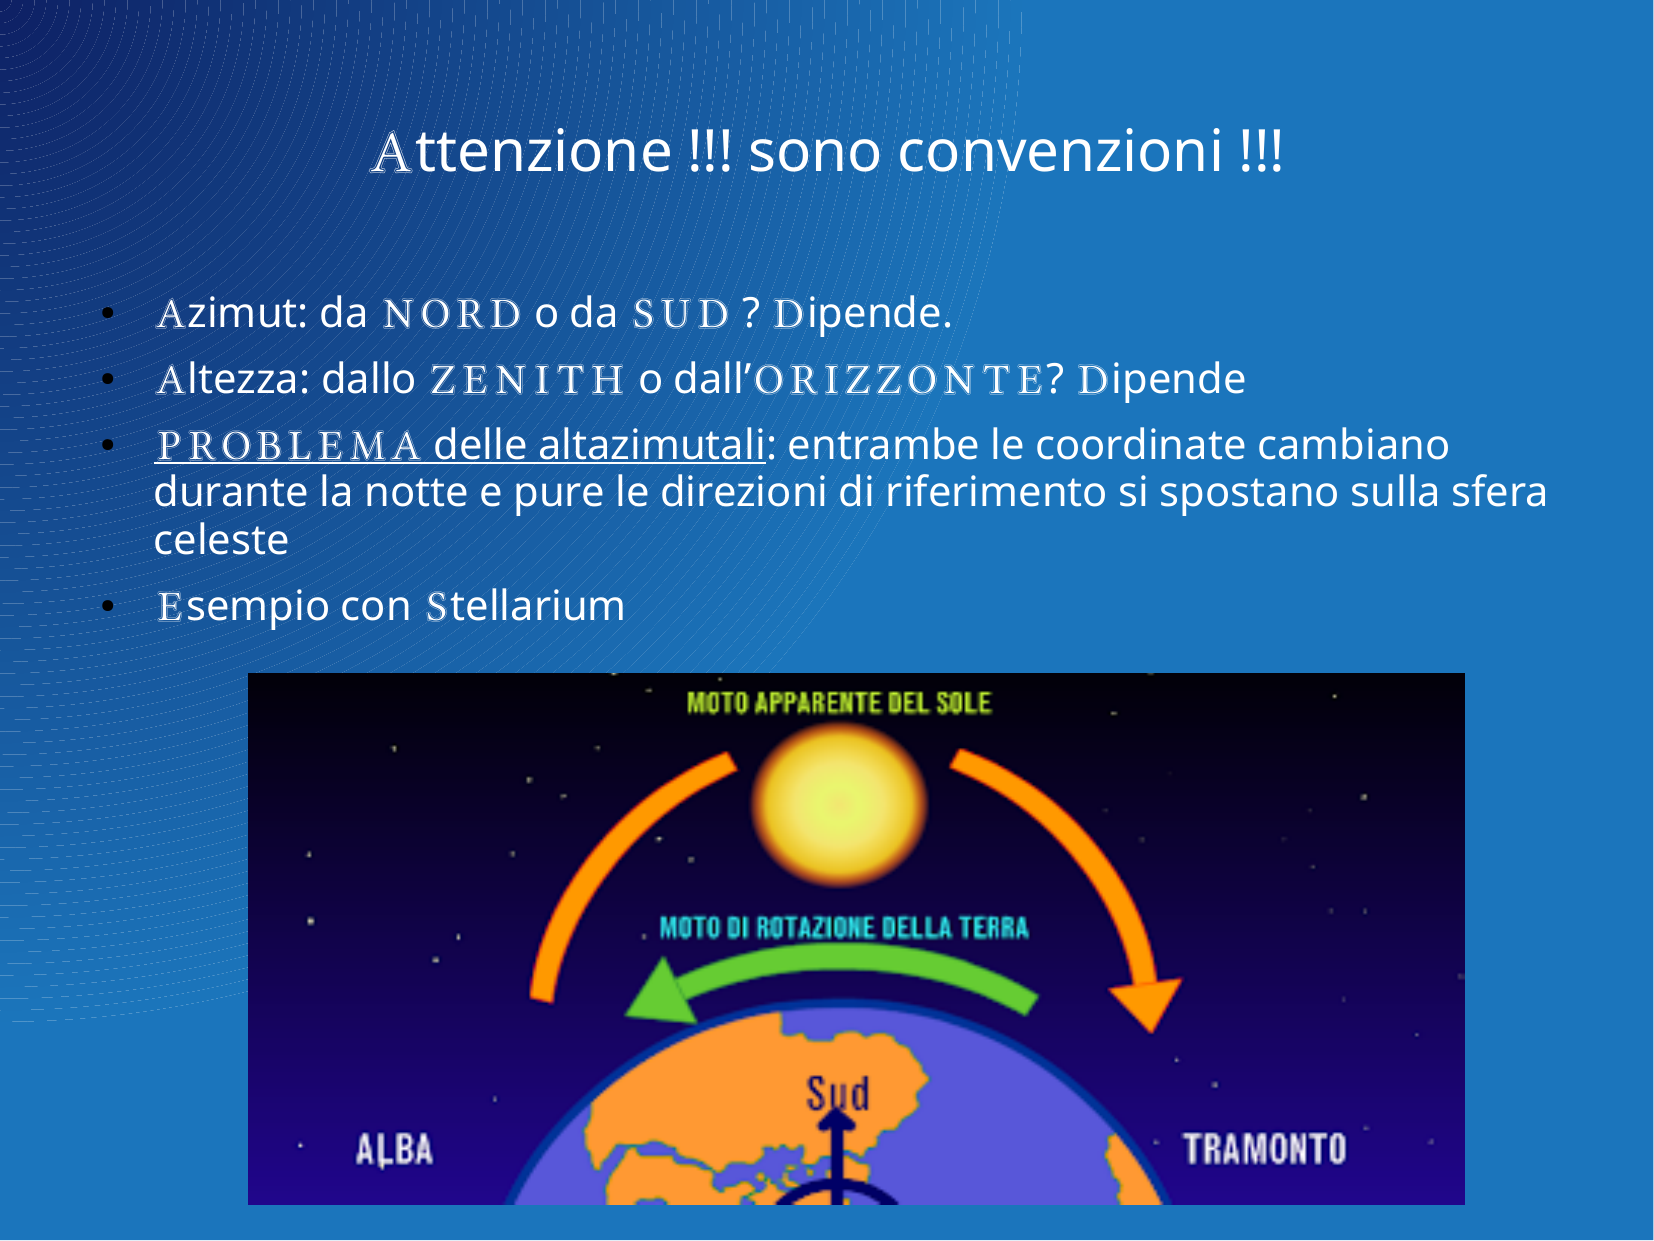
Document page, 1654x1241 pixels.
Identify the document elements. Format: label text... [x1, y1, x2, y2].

title Attenzione !!! sono convenzioni !!! [82, 49, 1571, 257]
picture [248, 673, 1465, 1205]
list Azimut: da NORD o da SUD ? Dipende. Altezza: dallo ZENITH o dall’ORIZZONTE? Dipende PROBLEMA delle altazimutali: entrambe le coordinate cambiano durante la notte e pure le direzioni di riferimento si spostano sulla sfera celeste Esempio con Stellarium [82, 290, 1571, 634]
